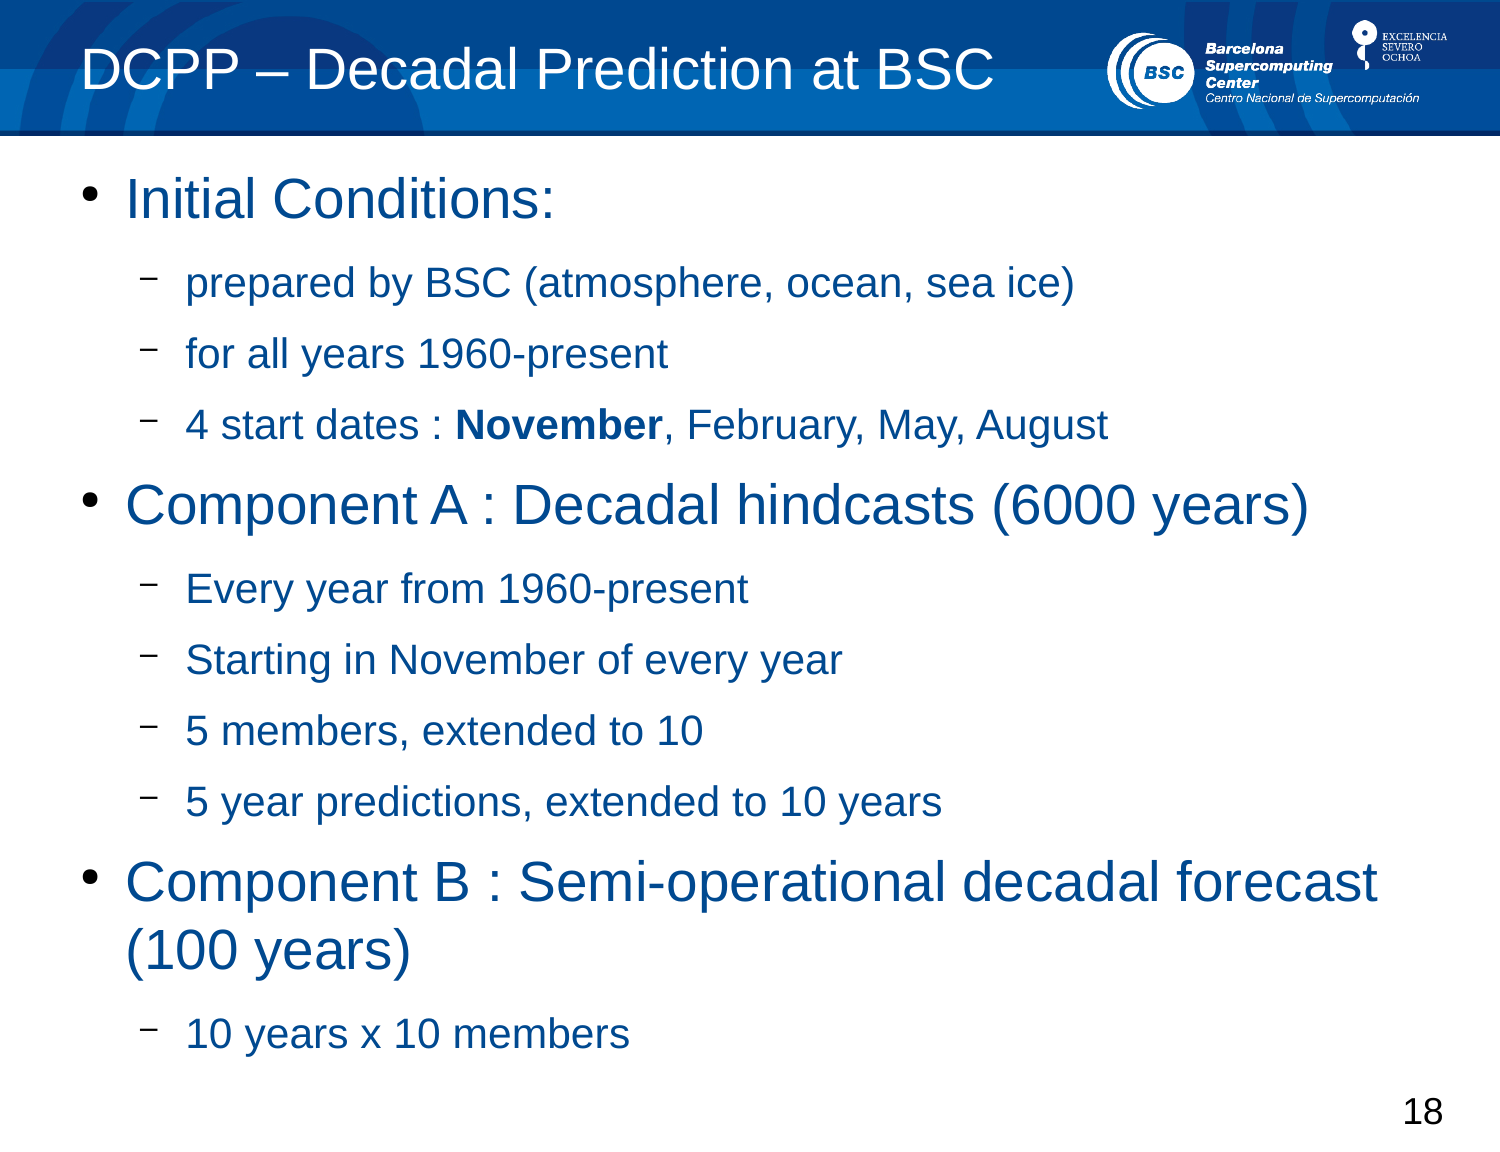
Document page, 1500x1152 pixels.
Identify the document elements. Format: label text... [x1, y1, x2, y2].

picture [0, 0, 1500, 136]
list Initial Conditions: prepared by BSC (atmosphere, ocean, sea ice) for all years 1960-present 4 start dates : November, February, May, August Component A : Decadal hindcasts (6000 years) Every year from 1960-present Starting in November of every year 5 members, extended to 10 5 year predictions, extended to 10 years Component B : Semi-operational decadal forecast (100 years) 10 years x 10 members [64, 161, 1432, 1068]
title DCPP – Decadal Prediction at BSC [65, 23, 1081, 139]
